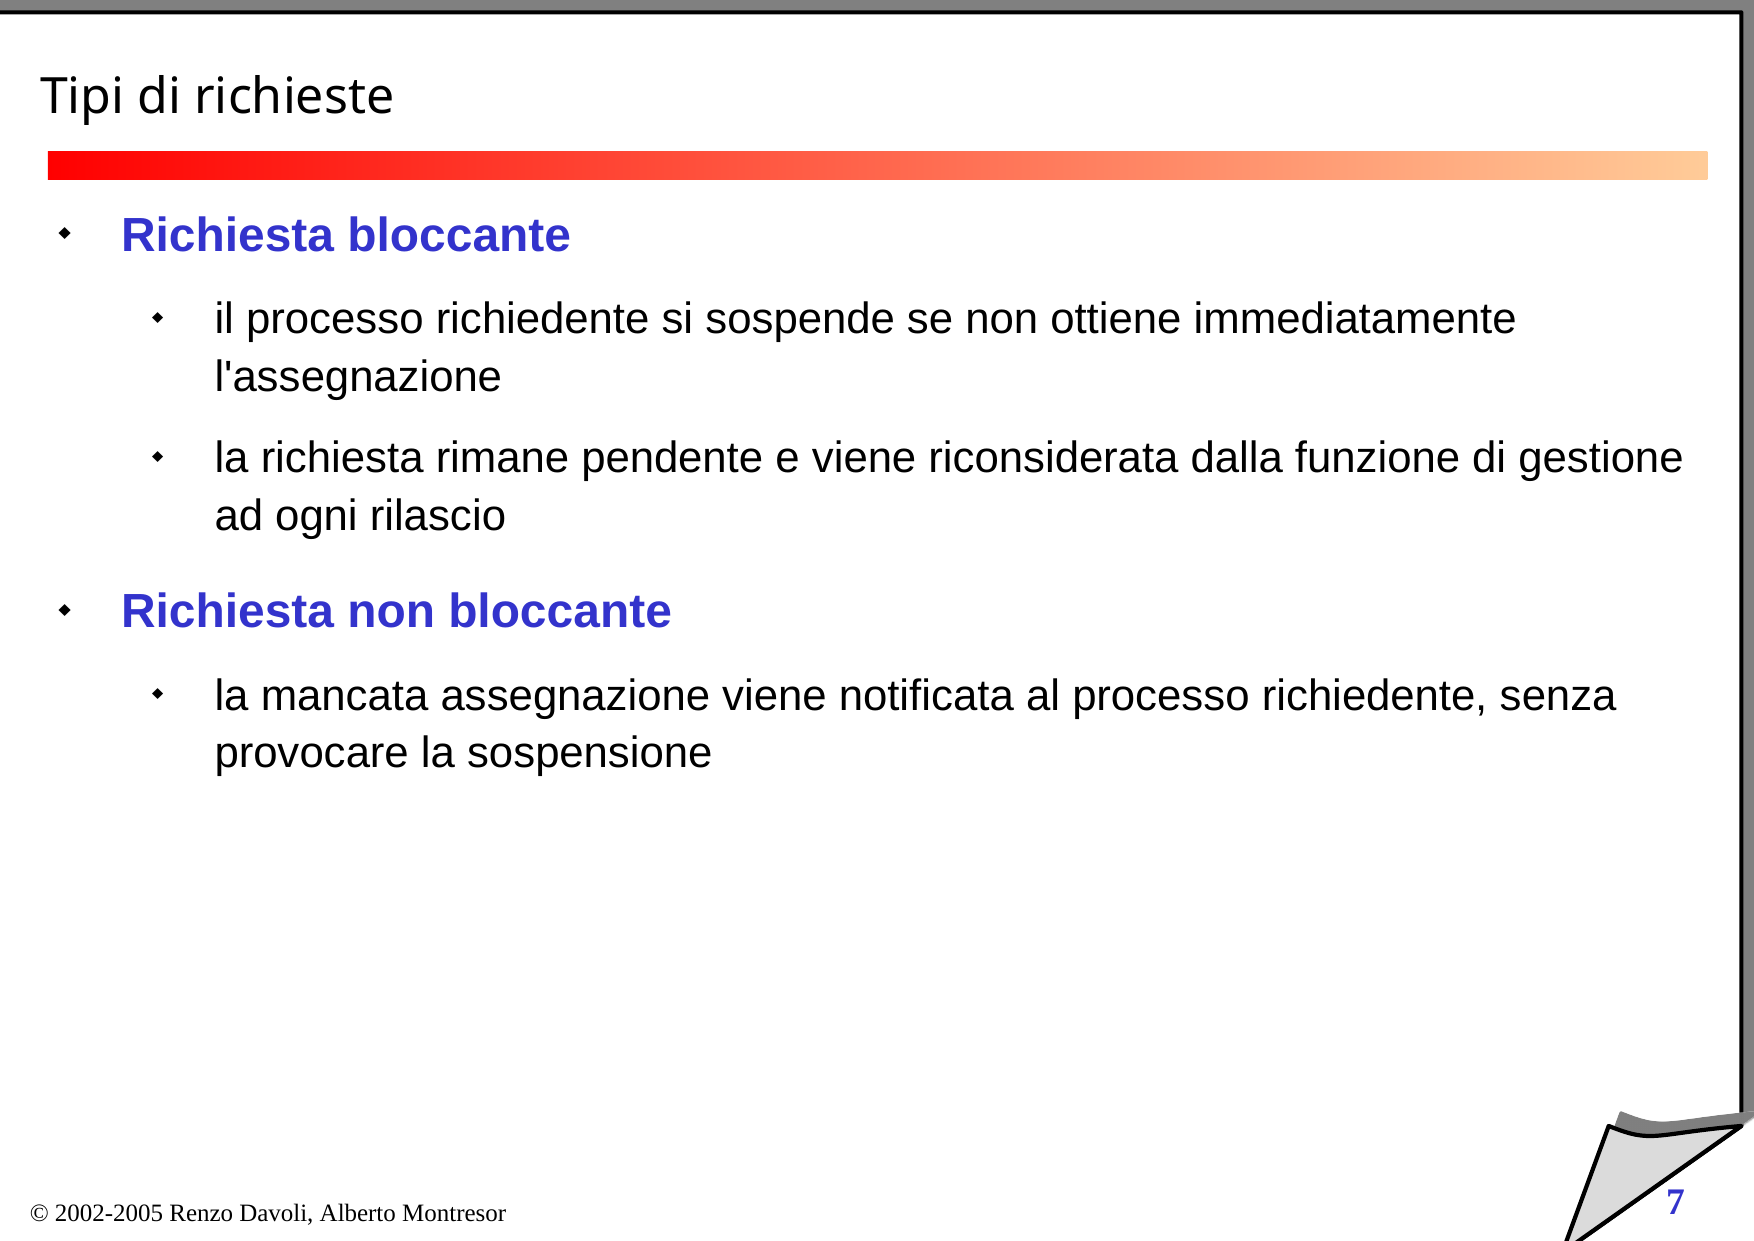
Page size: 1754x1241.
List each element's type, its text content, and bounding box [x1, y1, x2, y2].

list Richiesta bloccante il processo richiedente si sospende se non ottiene immediatamente l'assegnazione la richiesta rimane pendente e viene riconsiderata dalla funzione di gestione ad ogni rilascio Richiesta non bloccante la mancata assegnazione viene notificata al processo richiedente, senza provocare la sospensione [58, 206, 1696, 835]
text_box q [750, 152, 754, 179]
title Tipi di richieste [40, 49, 1714, 144]
